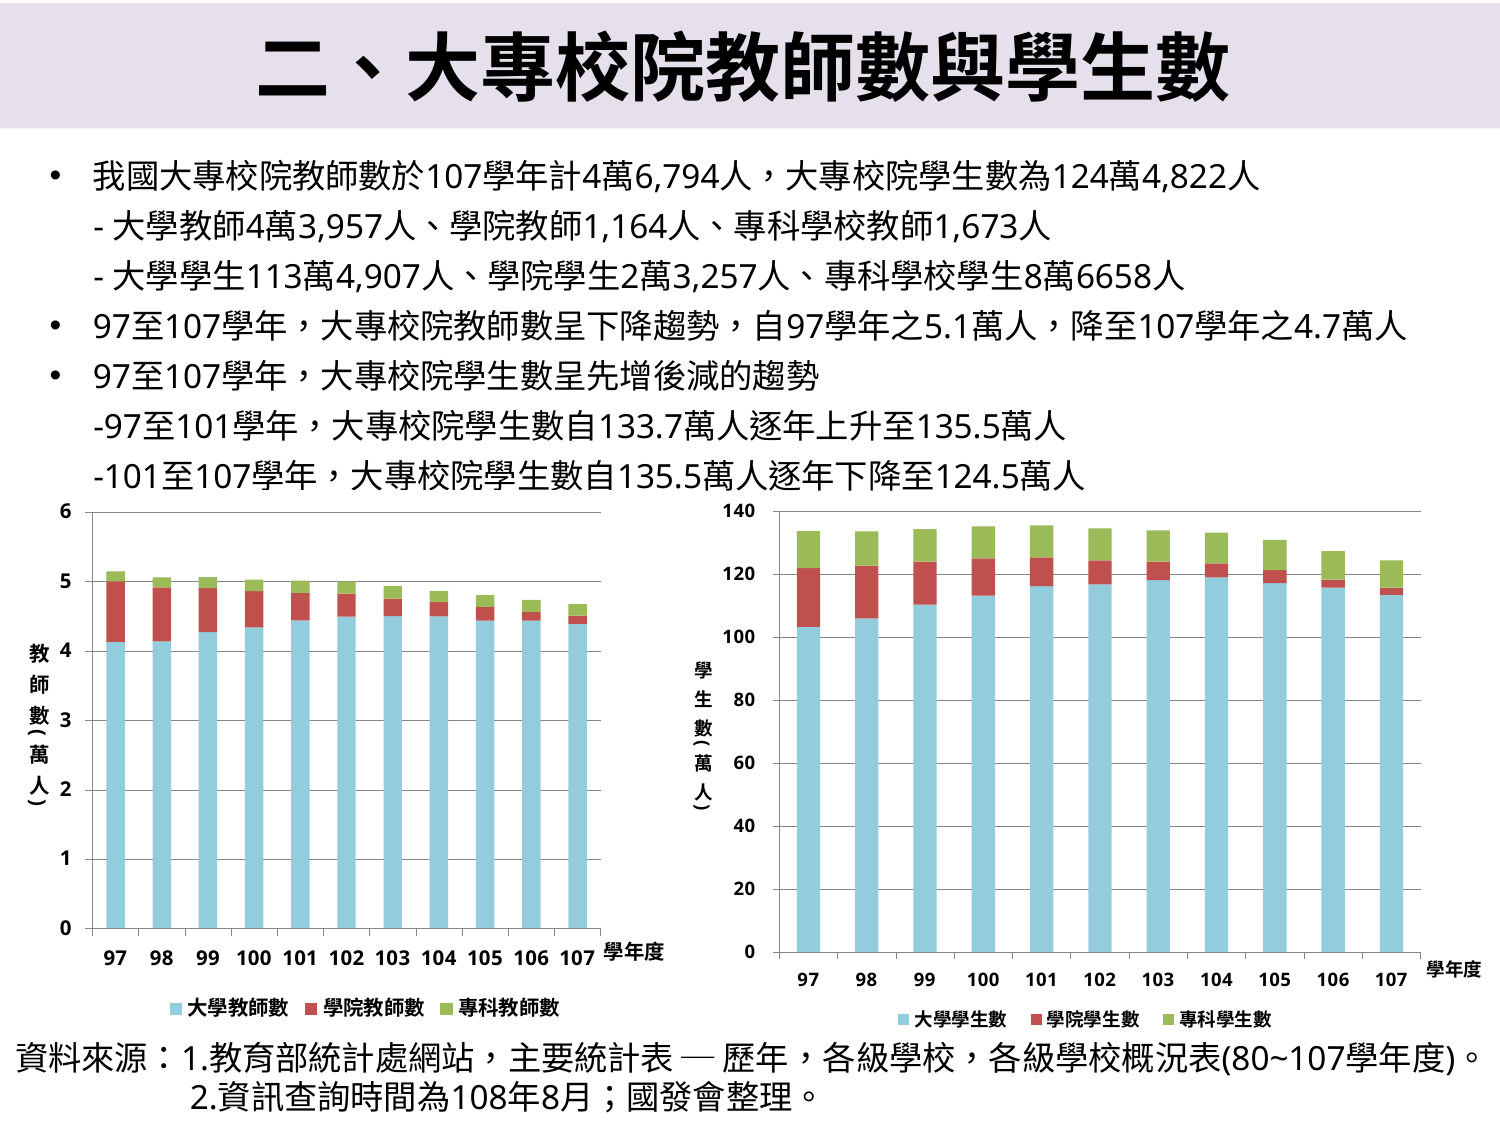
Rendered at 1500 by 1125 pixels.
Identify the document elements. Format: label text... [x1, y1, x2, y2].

text_box 二、大專校院教師數與學生數 [0, 2, 1500, 129]
picture [16, 490, 668, 1036]
text_box 資料來源：1.教育部統計處網站，主要統計表 ─ 歷年，各級學校，各級學校概況表(80~107學年度)。 2.資訊查詢時間為108年8月；國發會整理。 [0, 1029, 1500, 1125]
text_box 我國大專校院教師數於107學年計4萬6,794人，大專校院學生數為124萬4,822人 - 大學教師4萬3,957人、學院教師1,164人、專科學校教師1,673人 - 大學學生113萬4,907人、學院學生2萬3,257人、專科學校學生8萬6658人 97至107學年，大專校院教師數呈下降趨勢，自97學年之5.1萬人，降至107學年之4.7萬人 97至107學年，大專校院學生數呈先增後減的趨勢 -97至101學年，大專校院學生數自133.7萬人逐年上升至135.5萬人 -101至107學年，大專校院學生數自135.5萬人逐年下降至124.5萬人 [34, 137, 1500, 492]
picture [679, 492, 1485, 1040]
